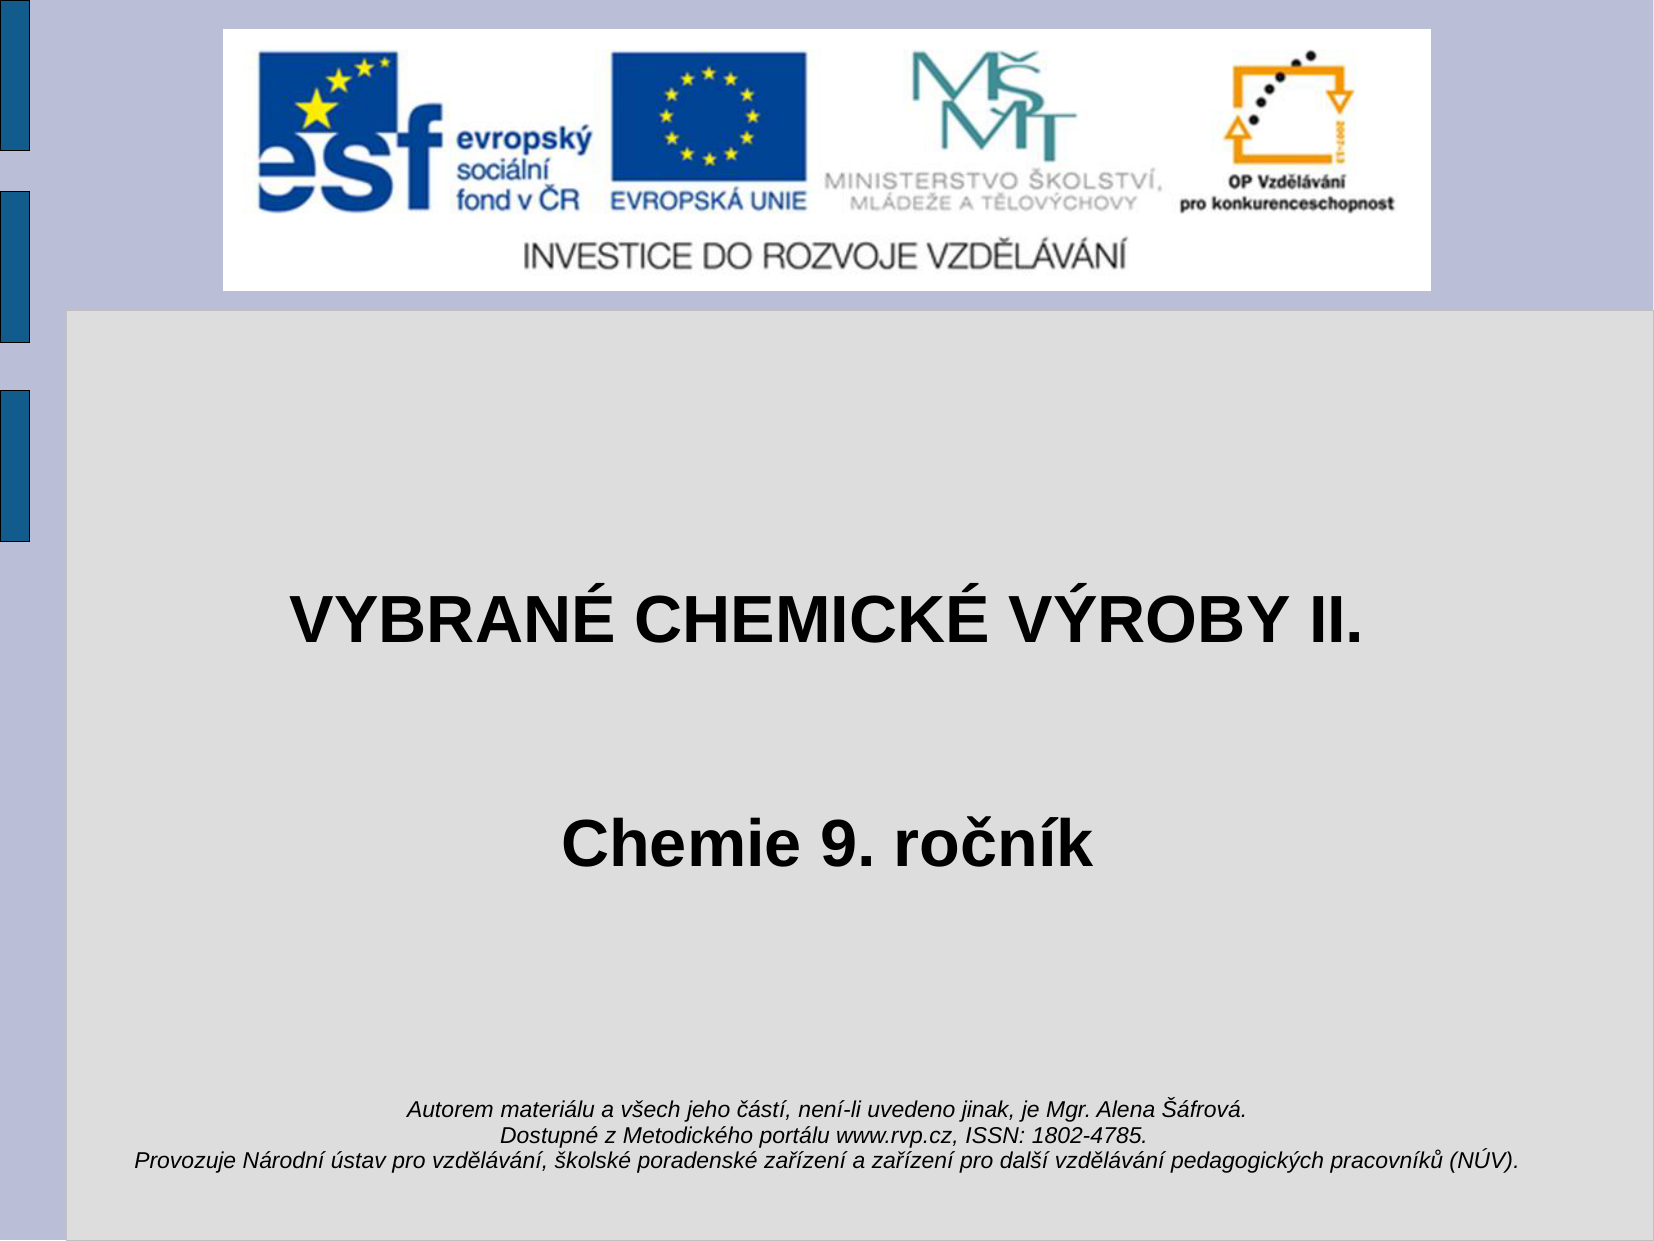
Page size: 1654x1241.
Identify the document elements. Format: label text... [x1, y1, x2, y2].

subtitle VYBRANÉ CHEMICKÉ VÝROBY II. Chemie 9. ročník Autorem materiálu a všech jeho částí, není-li uvedeno jinak, je Mgr. Alena Šáfrová. Dostupné z Metodického portálu www.rvp.cz, ISSN: 1802-4785. Provozuje Národní ústav pro vzdělávání, školské poradenské zařízení a zařízení pro další vzdělávání pedagogických pracovníků (NÚV). [121, 32, 1534, 1186]
